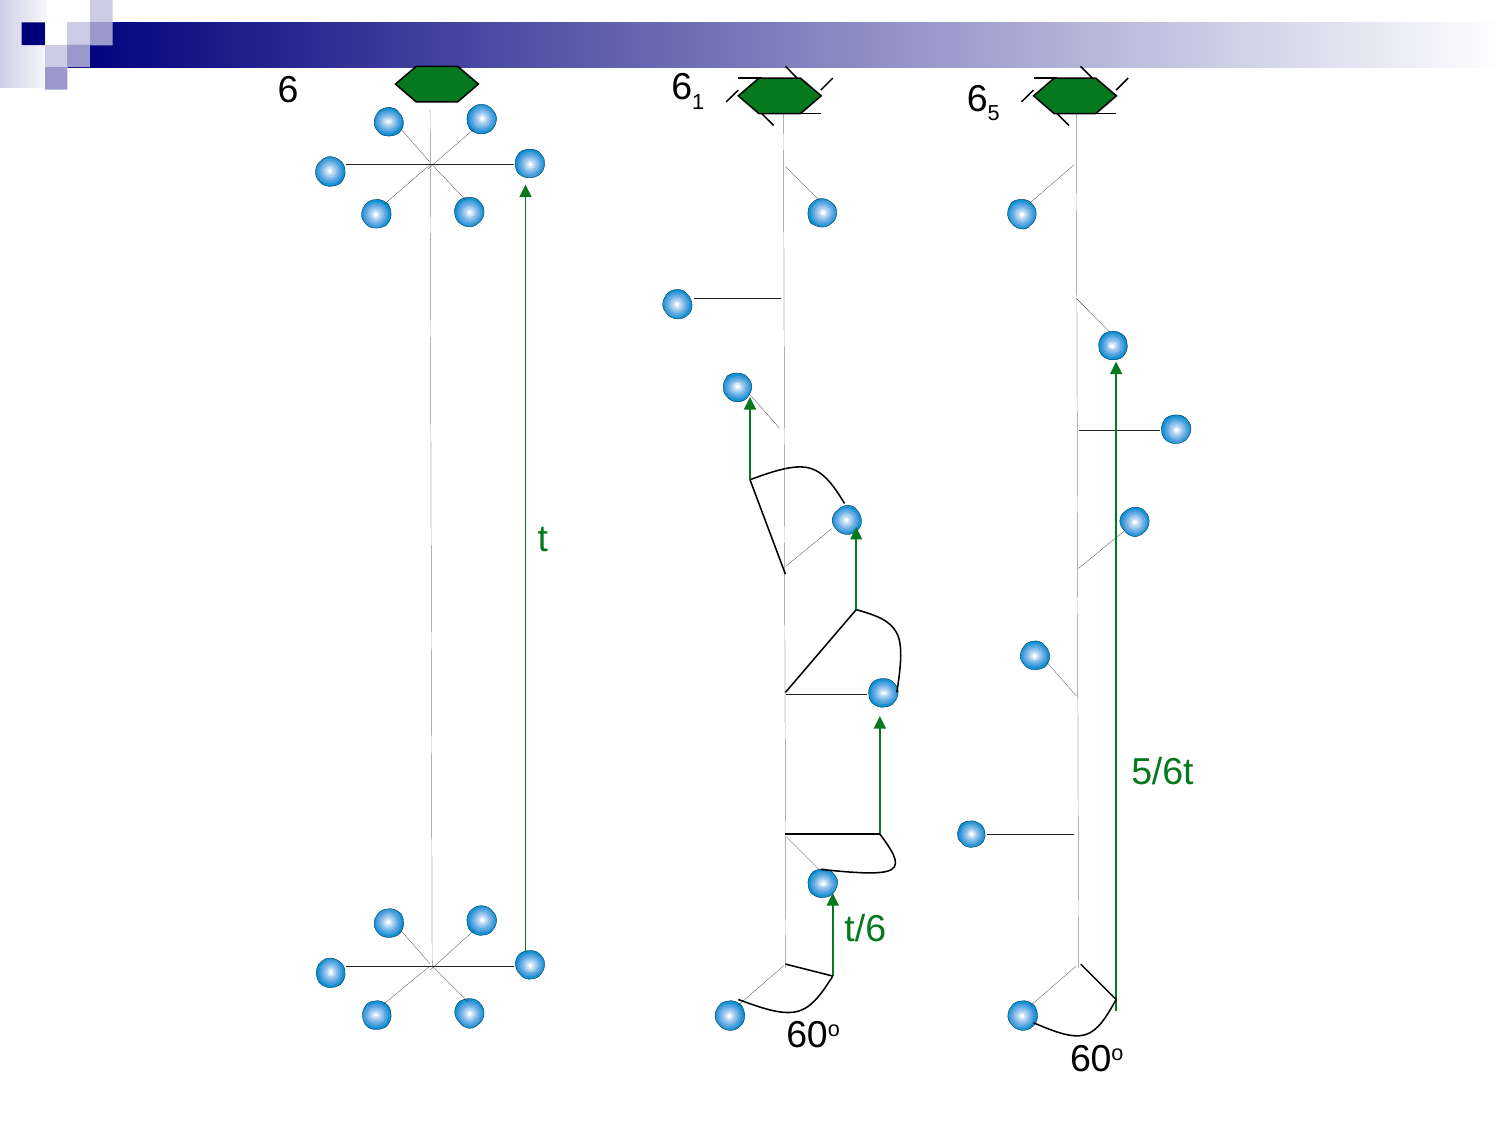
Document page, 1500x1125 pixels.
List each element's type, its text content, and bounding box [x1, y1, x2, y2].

text_box [395, 66, 479, 102]
chart [1101, 801, 1196, 1035]
text_box t/6 [829, 896, 902, 958]
text_box [738, 78, 822, 114]
text_box 65 [952, 66, 1015, 133]
text_box 60o [1055, 1026, 1139, 1087]
chart [312, 101, 1196, 1035]
text_box t [522, 506, 563, 568]
text_box 6 [262, 57, 314, 119]
text_box 61 [656, 54, 720, 122]
text_box [1033, 78, 1117, 114]
text_box 5/6t [1116, 739, 1209, 801]
text_box 60o [771, 1002, 855, 1064]
